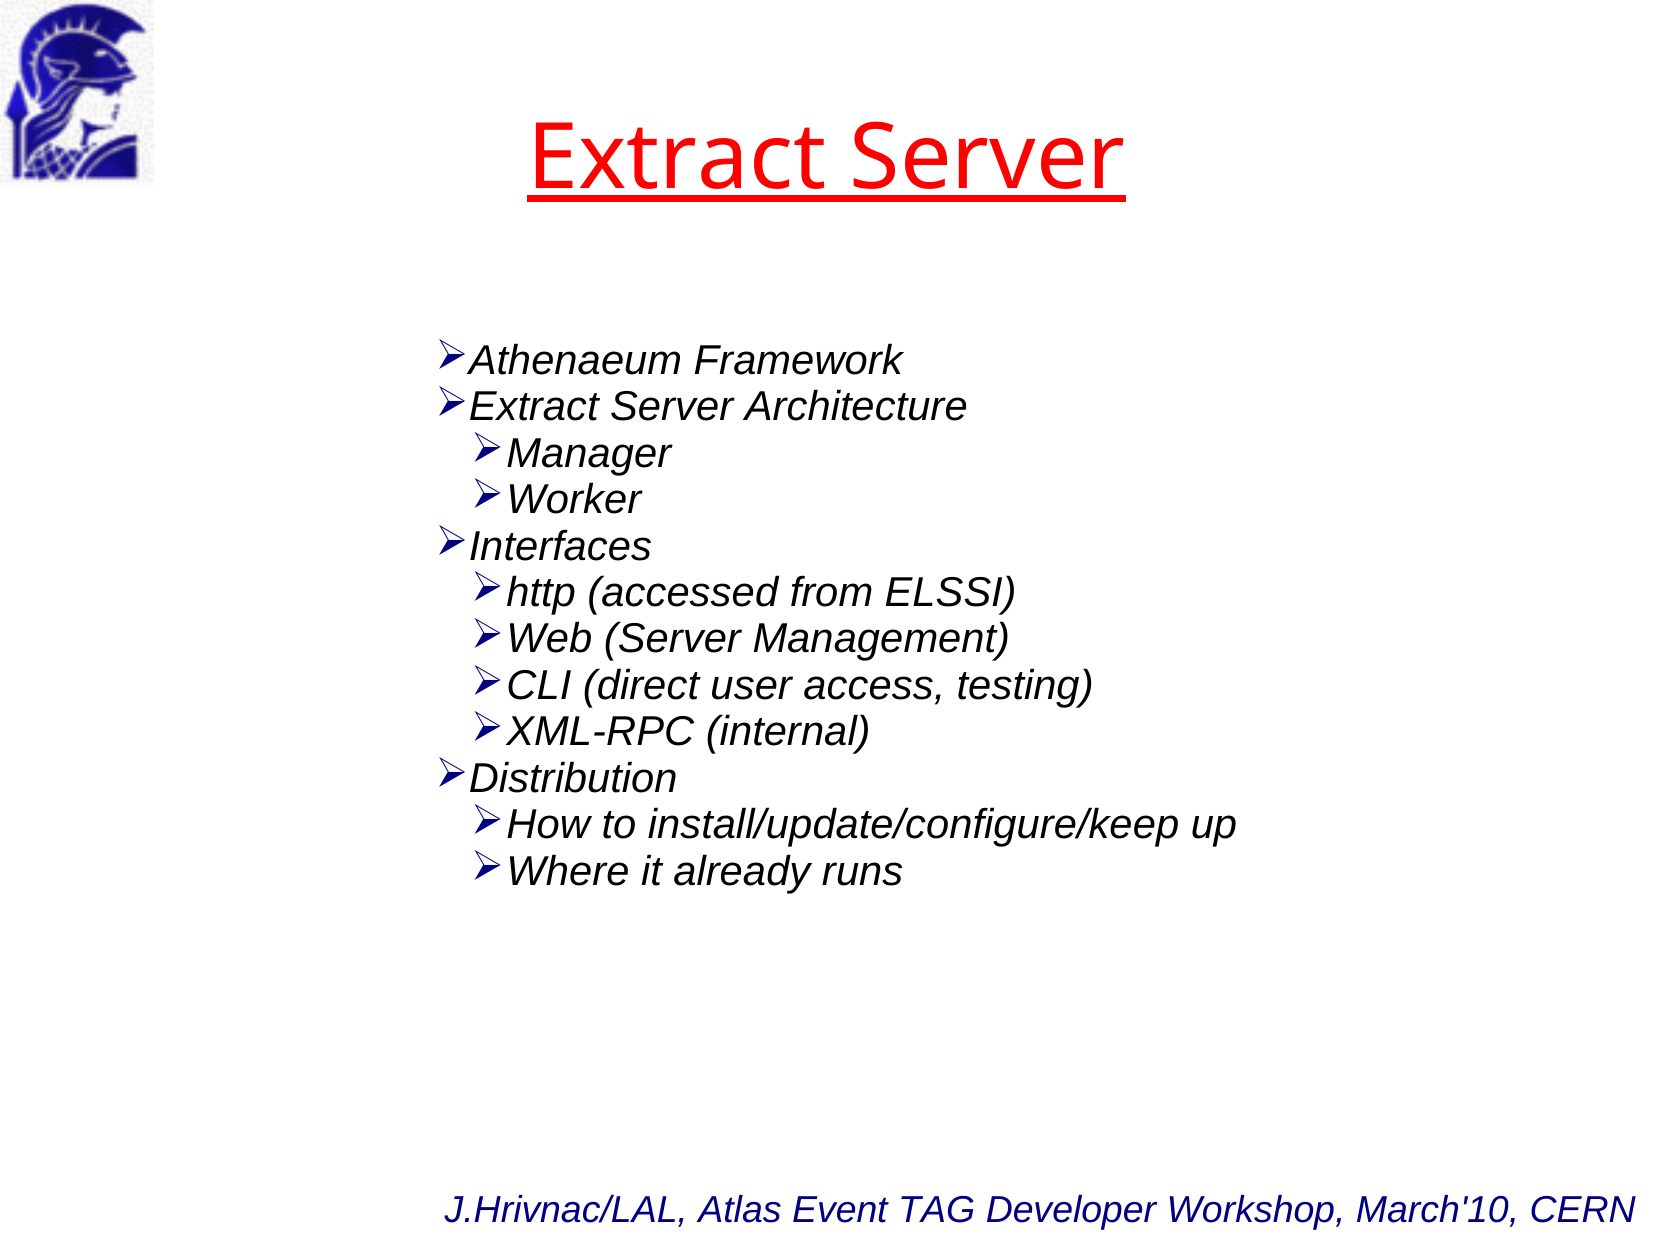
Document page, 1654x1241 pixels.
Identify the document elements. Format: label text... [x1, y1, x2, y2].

title Extract Server [82, 49, 1571, 257]
text_box Athenaeum Framework Extract Server Architecture Manager Worker Interfaces http (accessed from ELSSI) Web (Server Management) CLI (direct user access, testing) XML-RPC (internal) Distribution How to install/update/configure/keep up Where it already runs [420, 328, 1360, 989]
picture [0, 0, 154, 188]
text_box J.Hrivnac/LAL, Atlas Event TAG Developer Workshop, March'10, CERN [429, 1180, 1652, 1238]
